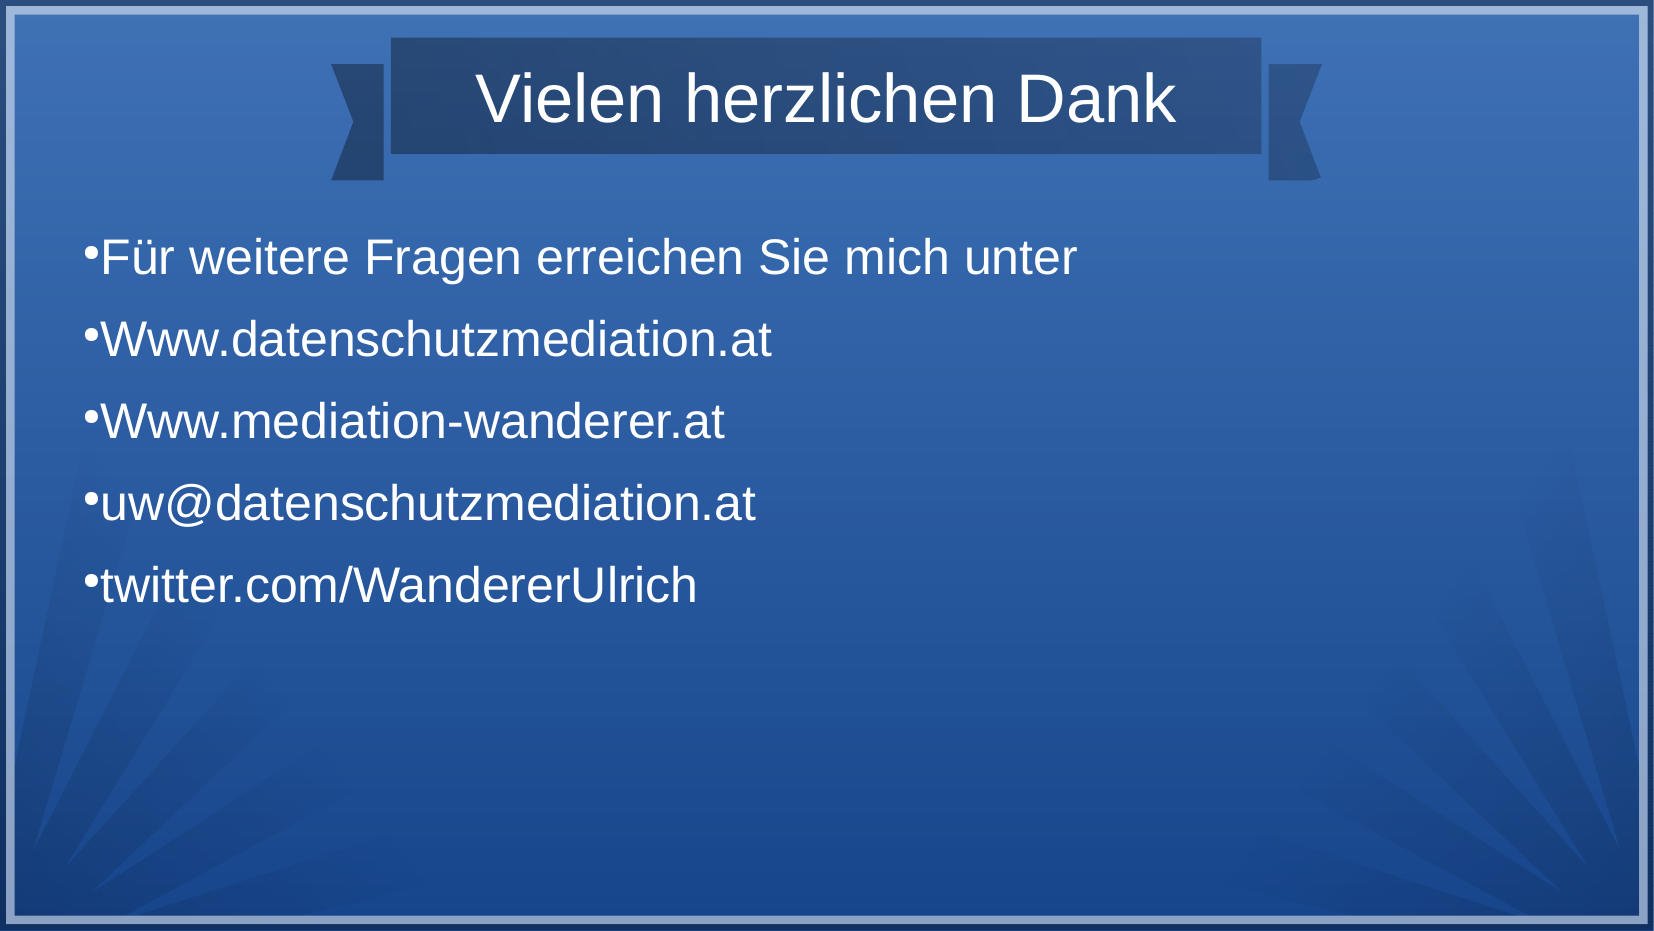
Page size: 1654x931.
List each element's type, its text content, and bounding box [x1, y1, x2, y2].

list Für weitere Fragen erreichen Sie mich unter Www.datenschutzmediation.at Www.mediation-wanderer.at uw@datenschutzmediation.at twitter.com/WandererUlrich [82, 224, 1571, 848]
title Vielen herzlichen Dank [389, 35, 1264, 154]
